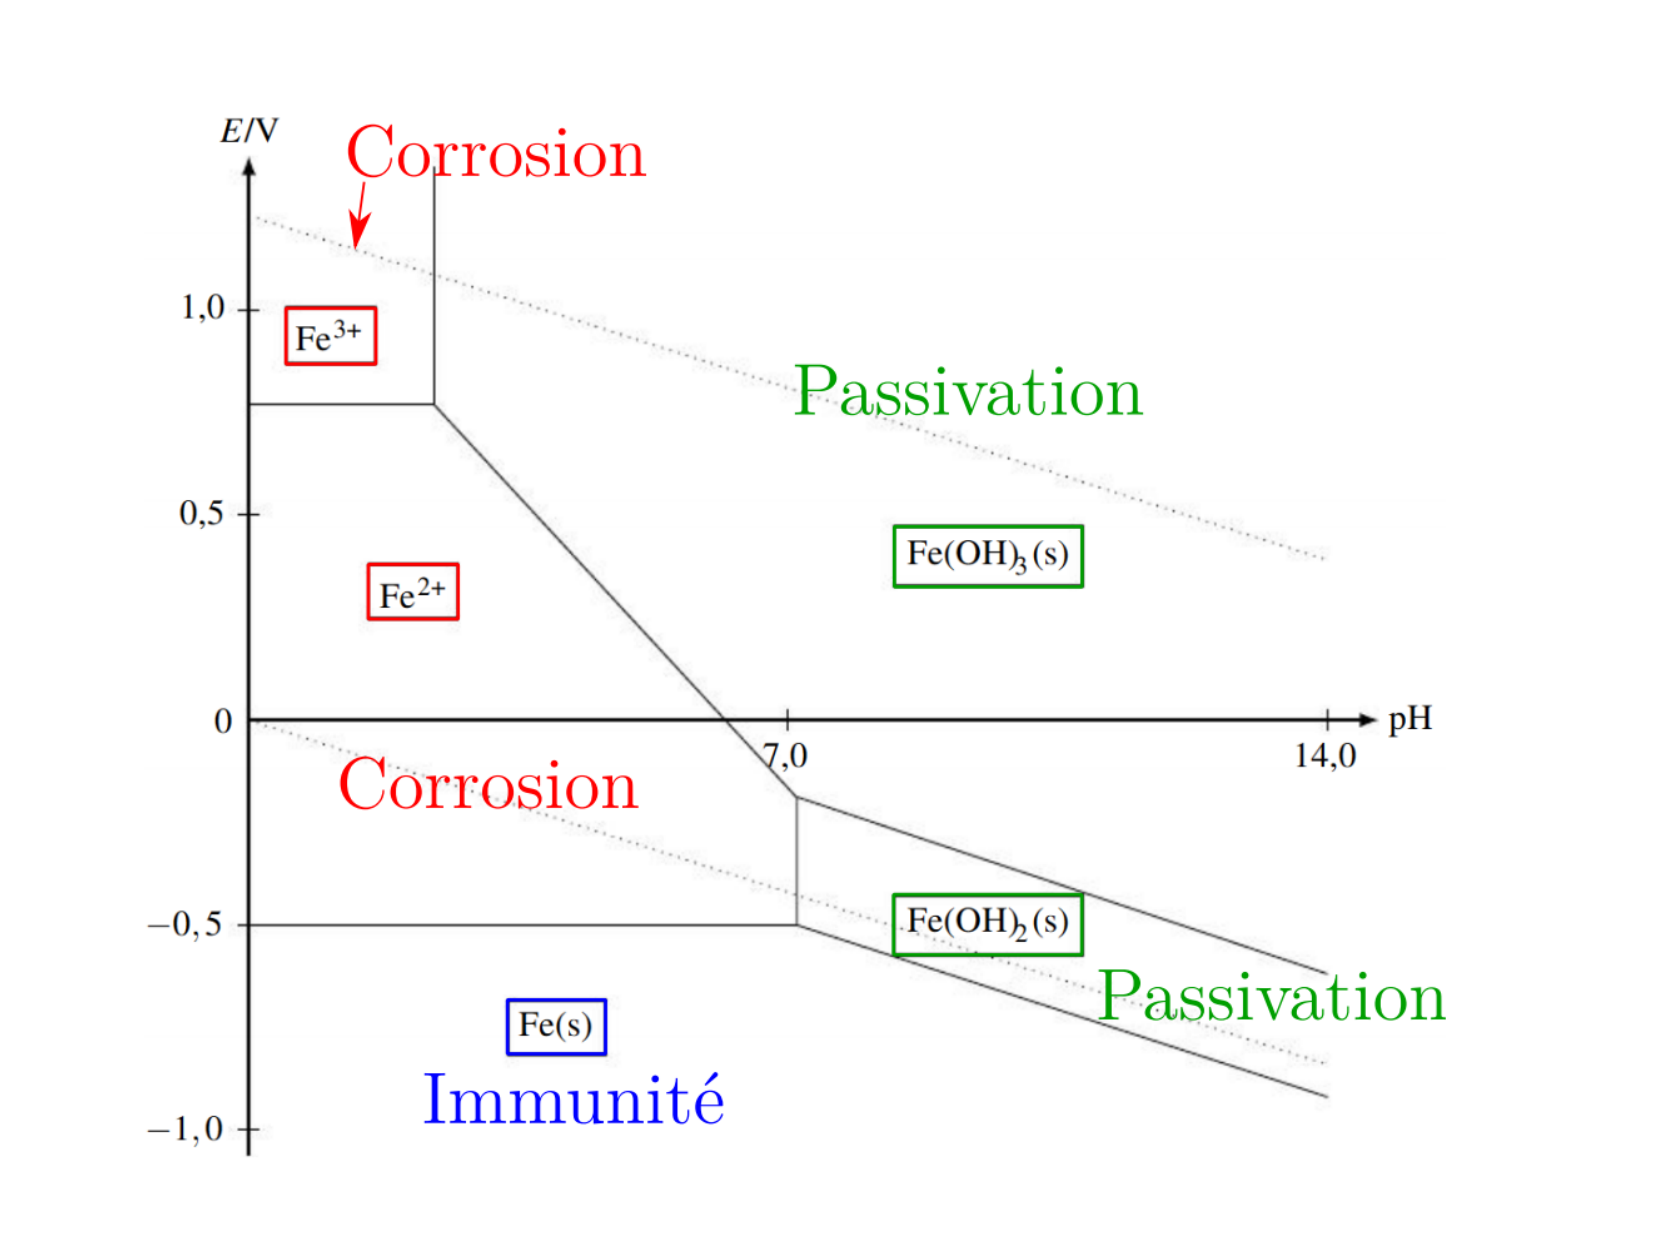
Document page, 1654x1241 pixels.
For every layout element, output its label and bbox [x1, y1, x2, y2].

picture [122, 106, 1536, 1176]
